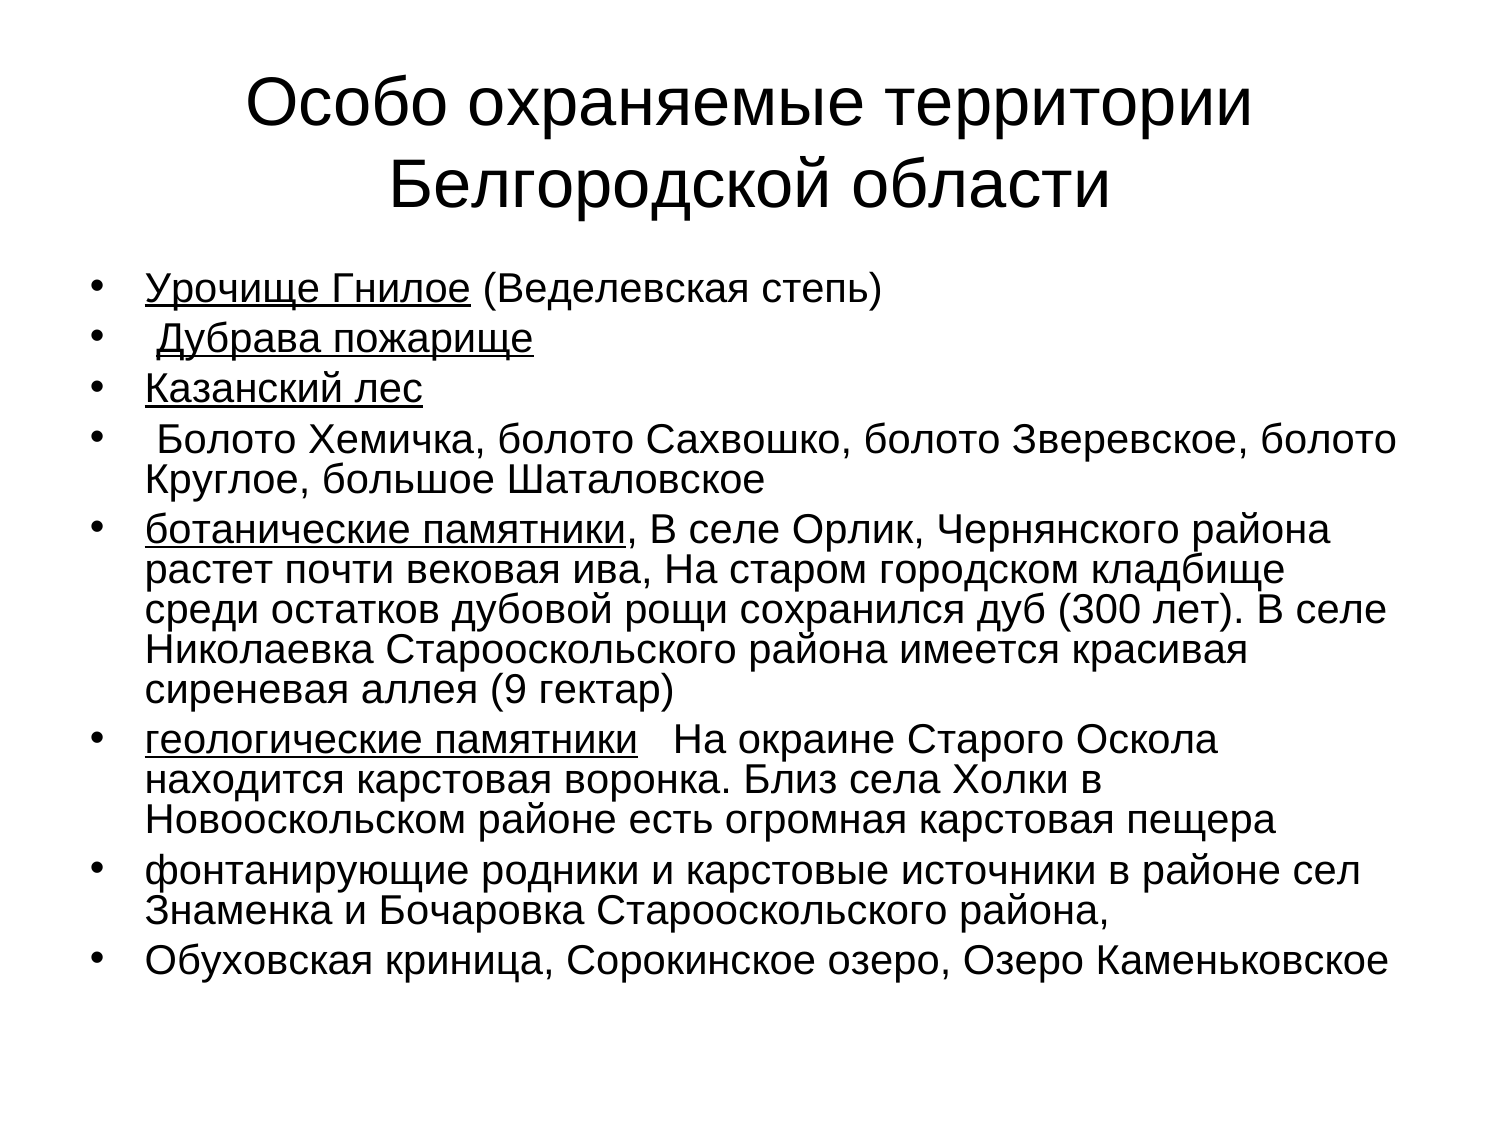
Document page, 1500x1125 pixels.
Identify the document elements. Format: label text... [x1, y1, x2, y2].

title Особо охраняемые территории Белгородской области [75, 45, 1426, 233]
list Урочище Гнилое (Веделевская степь) Дубрава пожарище Казанский лес Болото Хемичка, болото Сахвошко, болото Зверевское, болото Круглое, большое Шаталовское ботанические памятники, В селе Орлик, Чернянского района растет почти вековая ива, На старом городском кладбище среди остатков дубовой рощи сохранился дуб (300 лет). В селе Николаевка Старооскольского района имеется красивая сиреневая аллея (9 гектар) геологические памятники На окраине Старого Оскола находится карстовая воронка. Близ села Холки в Новооскольском районе есть огромная карстовая пещера фонтанирующие родники и карстовые источники в районе сел Знаменка и Бочаровка Старооскольского района, Обуховская криница, Сорокинское озеро, Озеро Каменьковское [75, 262, 1426, 1071]
